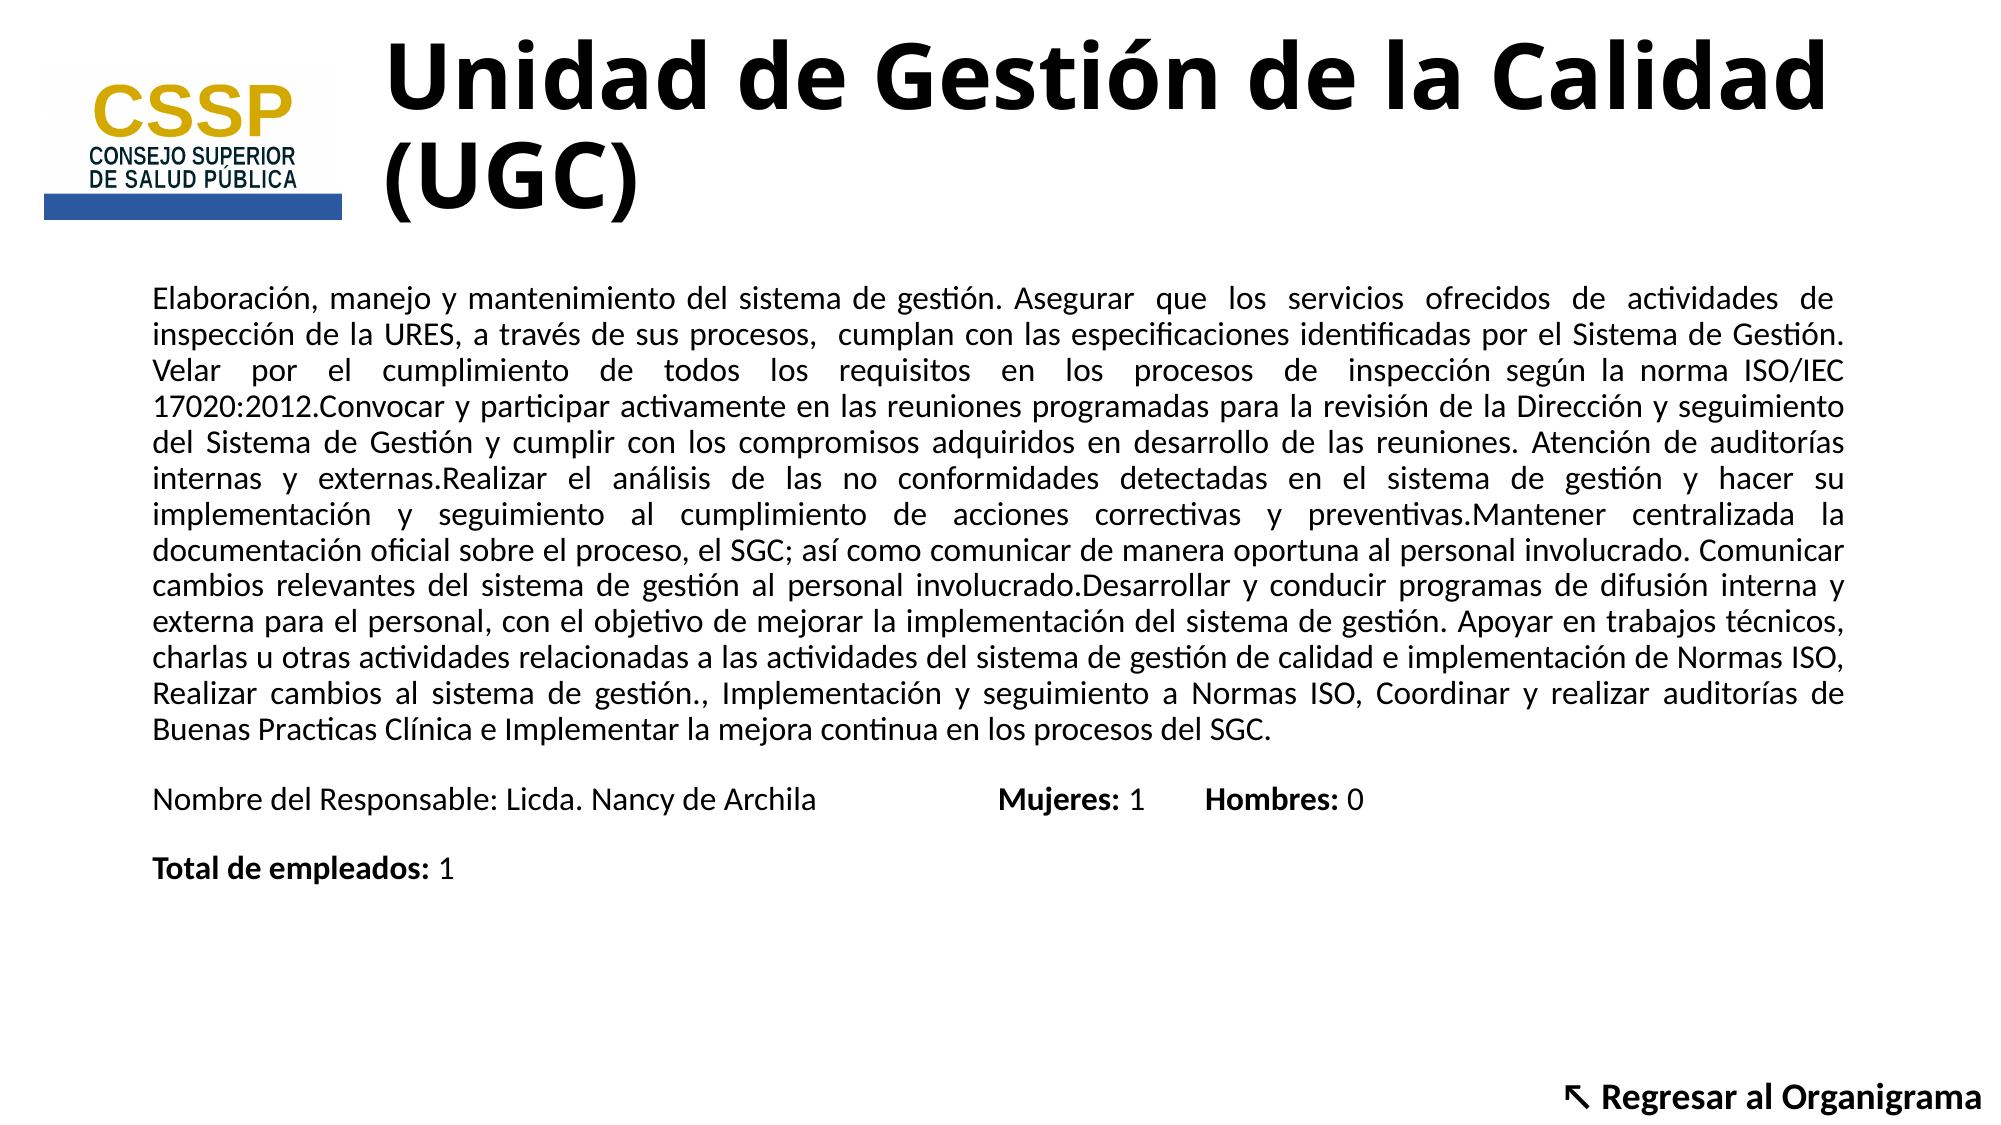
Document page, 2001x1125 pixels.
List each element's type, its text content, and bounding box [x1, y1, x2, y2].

picture [44, 61, 342, 220]
text_box ↖ Regresar al Organigrama [1546, 1064, 1999, 1125]
list Elaboración, manejo y mantenimiento del sistema de gestión. Asegurar que los servicios ofrecidos de actividades de inspección de la URES, a través de sus procesos, cumplan con las especificaciones identificadas por el Sistema de Gestión. Velar por el cumplimiento de todos los requisitos en los procesos de inspección según la norma ISO/IEC 17020:2012.Convocar y participar activamente en las reuniones programadas para la revisión de la Dirección y seguimiento del Sistema de Gestión y cumplir con los compromisos adquiridos en desarrollo de las reuniones. Atención de auditorías internas y externas.Realizar el análisis de las no conformidades detectadas en el sistema de gestión y hacer su implementación y seguimiento al cumplimiento de acciones correctivas y preventivas.Mantener centralizada la documentación oficial sobre el proceso, el SGC; así como comunicar de manera oportuna al personal involucrado. Comunicar cambios relevantes del sistema de gestión al personal involucrado.Desarrollar y conducir programas de difusión interna y externa para el personal, con el objetivo de mejorar la implementación del sistema de gestión. Apoyar en trabajos técnicos, charlas u otras actividades relacionadas a las actividades del sistema de gestión de calidad e implementación de Normas ISO, Realizar cambios al sistema de gestión., Implementación y seguimiento a Normas ISO, Coordinar y realizar auditorías de Buenas Practicas Clínica e Implementar la mejora continua en los procesos del SGC. Nombre del Responsable: Licda. Nancy de Archila Mujeres: 1 Hombres: 0 Total de empleados: 1 [137, 273, 1863, 1066]
title Unidad de Gestión de la Calidad (UGC) [368, 22, 1863, 241]
